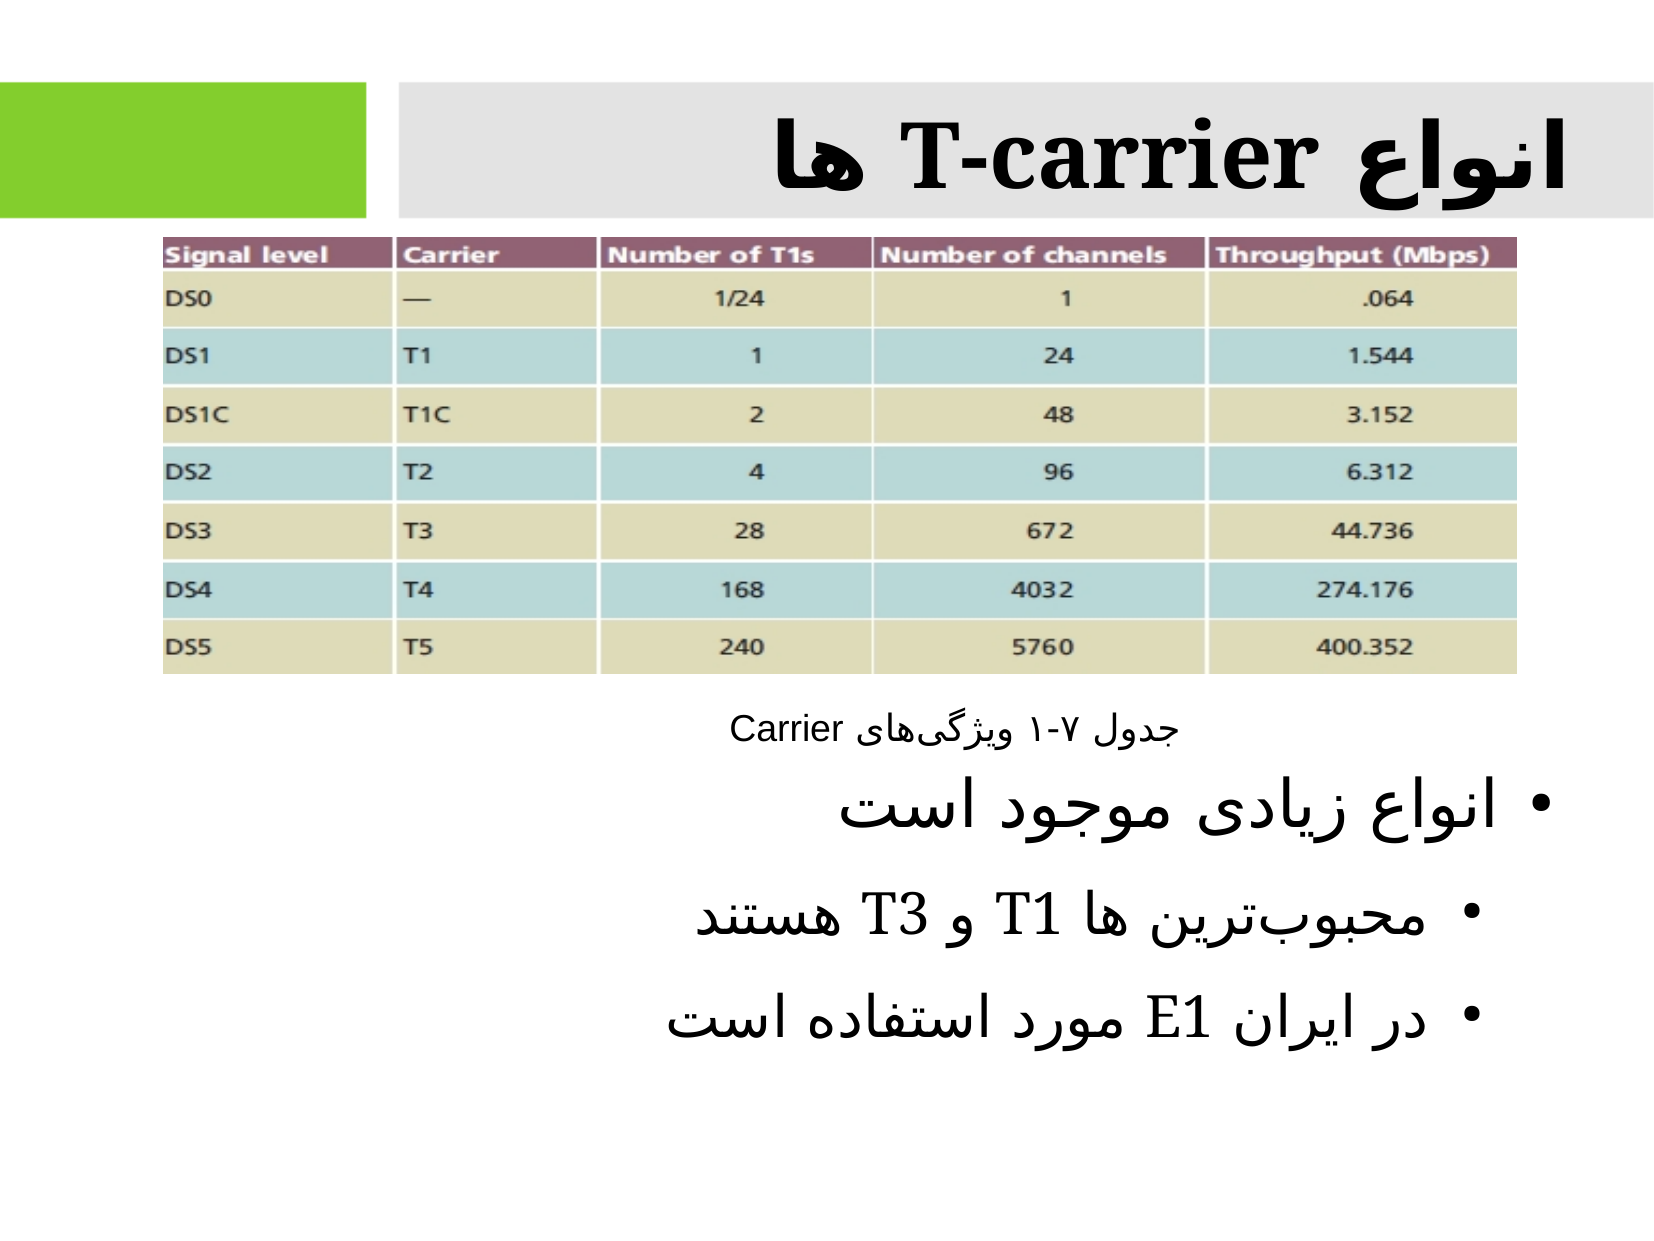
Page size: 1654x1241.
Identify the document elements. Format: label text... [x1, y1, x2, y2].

title انواع T-carrier ها [82, 49, 1571, 257]
text_box جدول ۷-۱ ویژگی‌های Carrier [461, 696, 1231, 757]
list انواع زیادی موجود است محبوب‌ترین ها T1 و T3 هستند در ایران E1 مورد استفاده است [82, 765, 1571, 1109]
picture [0, 0, 1654, 1241]
